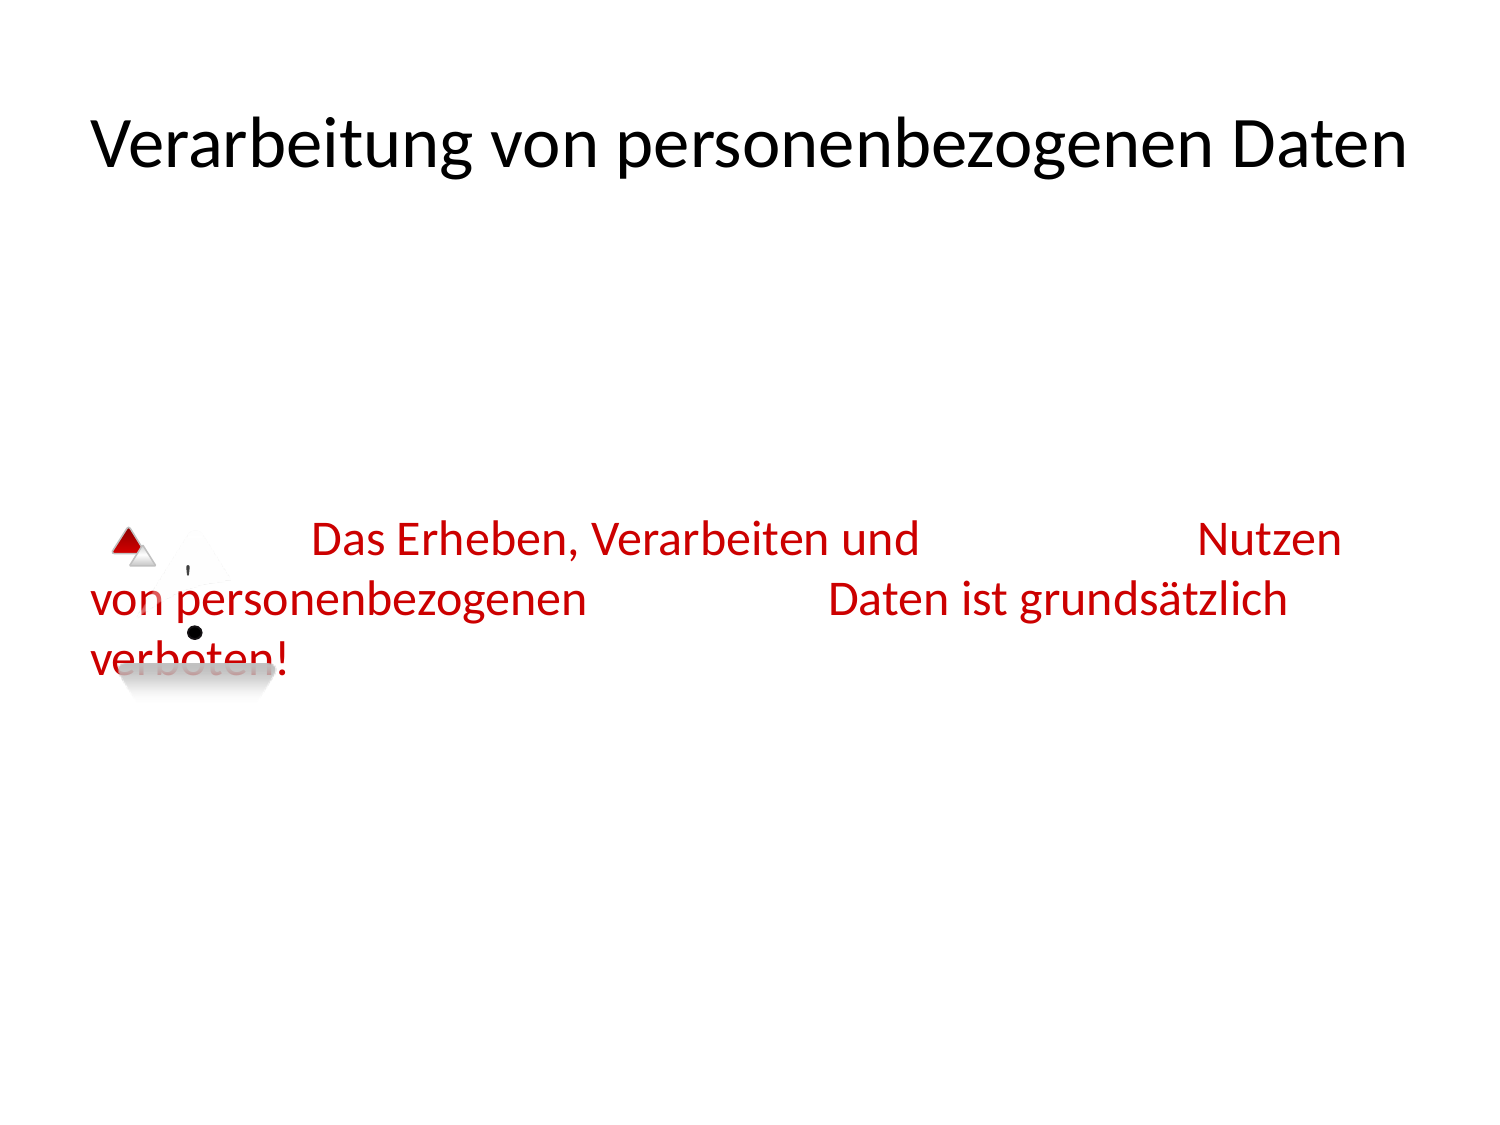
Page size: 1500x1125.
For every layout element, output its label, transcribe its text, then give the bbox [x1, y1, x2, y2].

picture [116, 663, 278, 705]
text_box [187, 626, 202, 640]
text_box [130, 555, 136, 566]
list Das Erheben, Verarbeiten und Nutzen von personenbezogenen Daten ist grundsätzlich verboten! [75, 262, 1425, 1005]
text_box [112, 527, 136, 554]
picture [136, 529, 231, 619]
title Verarbeitung von personenbezogenen Daten [75, 45, 1425, 233]
